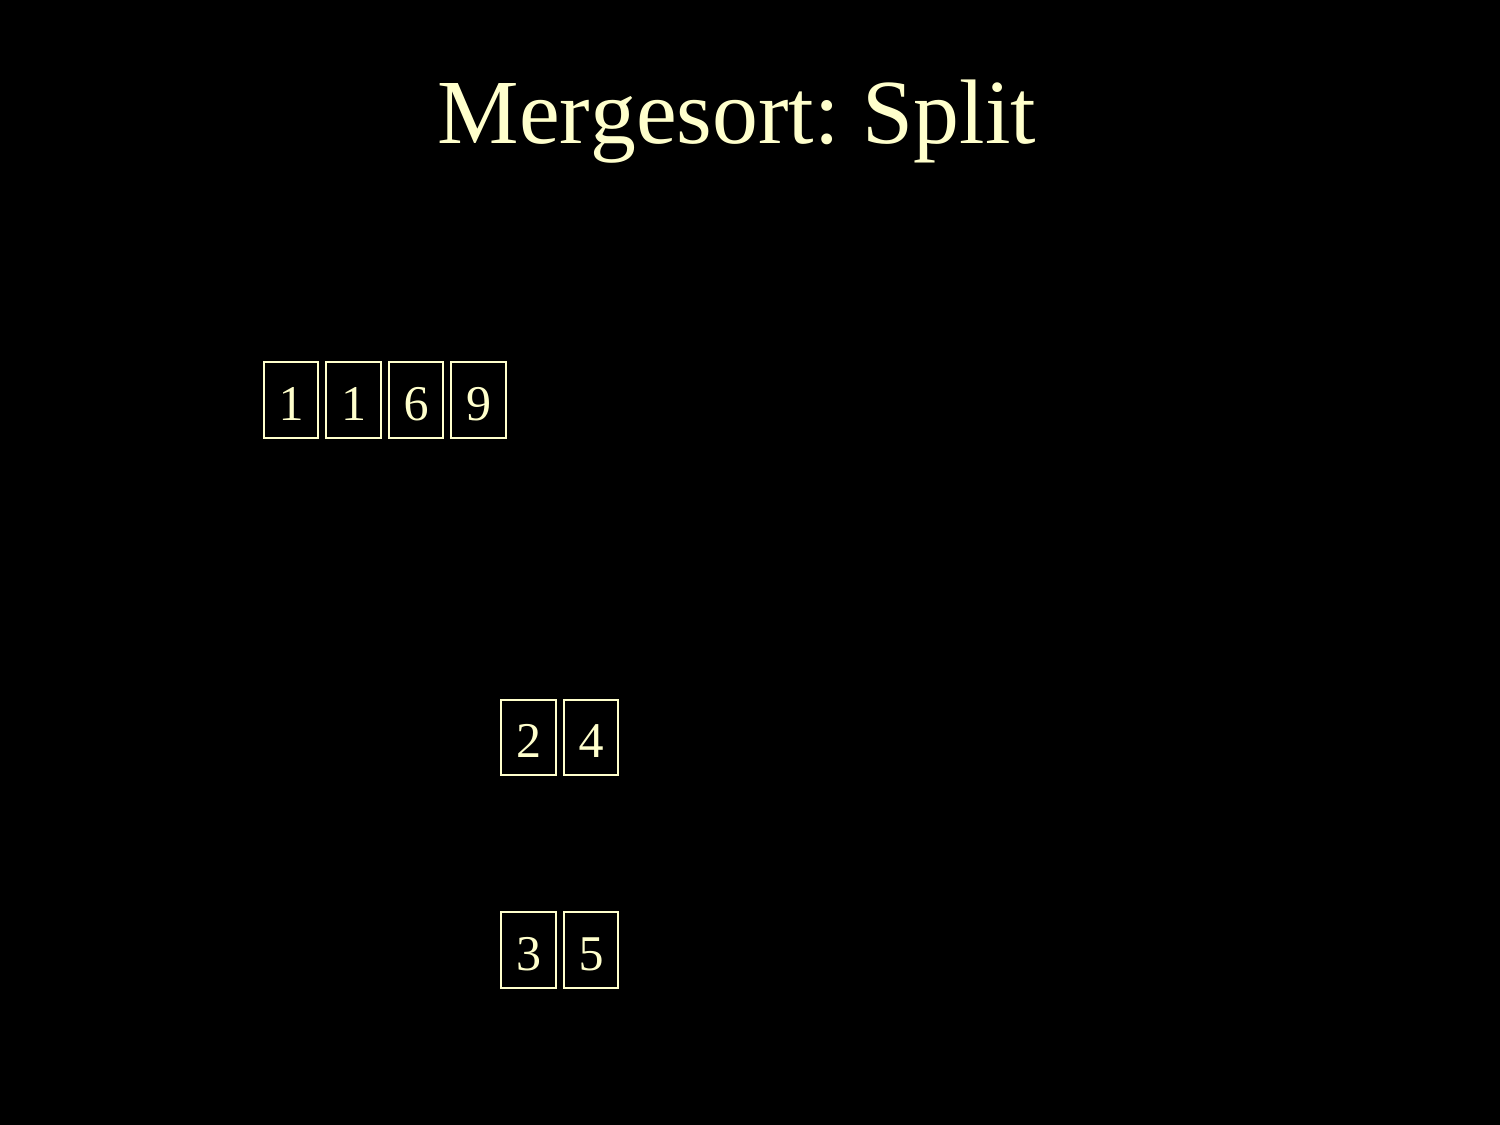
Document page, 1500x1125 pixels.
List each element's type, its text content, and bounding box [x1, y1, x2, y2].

text_box 3 [501, 912, 556, 988]
text_box 2 [501, 699, 556, 776]
text_box 9 [451, 362, 506, 438]
text_box 4 [563, 699, 619, 776]
text_box 1 [263, 362, 319, 438]
text_box 6 [388, 362, 444, 438]
text_box 5 [563, 912, 619, 988]
title Mergesort: Split [8, 50, 1467, 176]
text_box 1 [326, 362, 381, 438]
